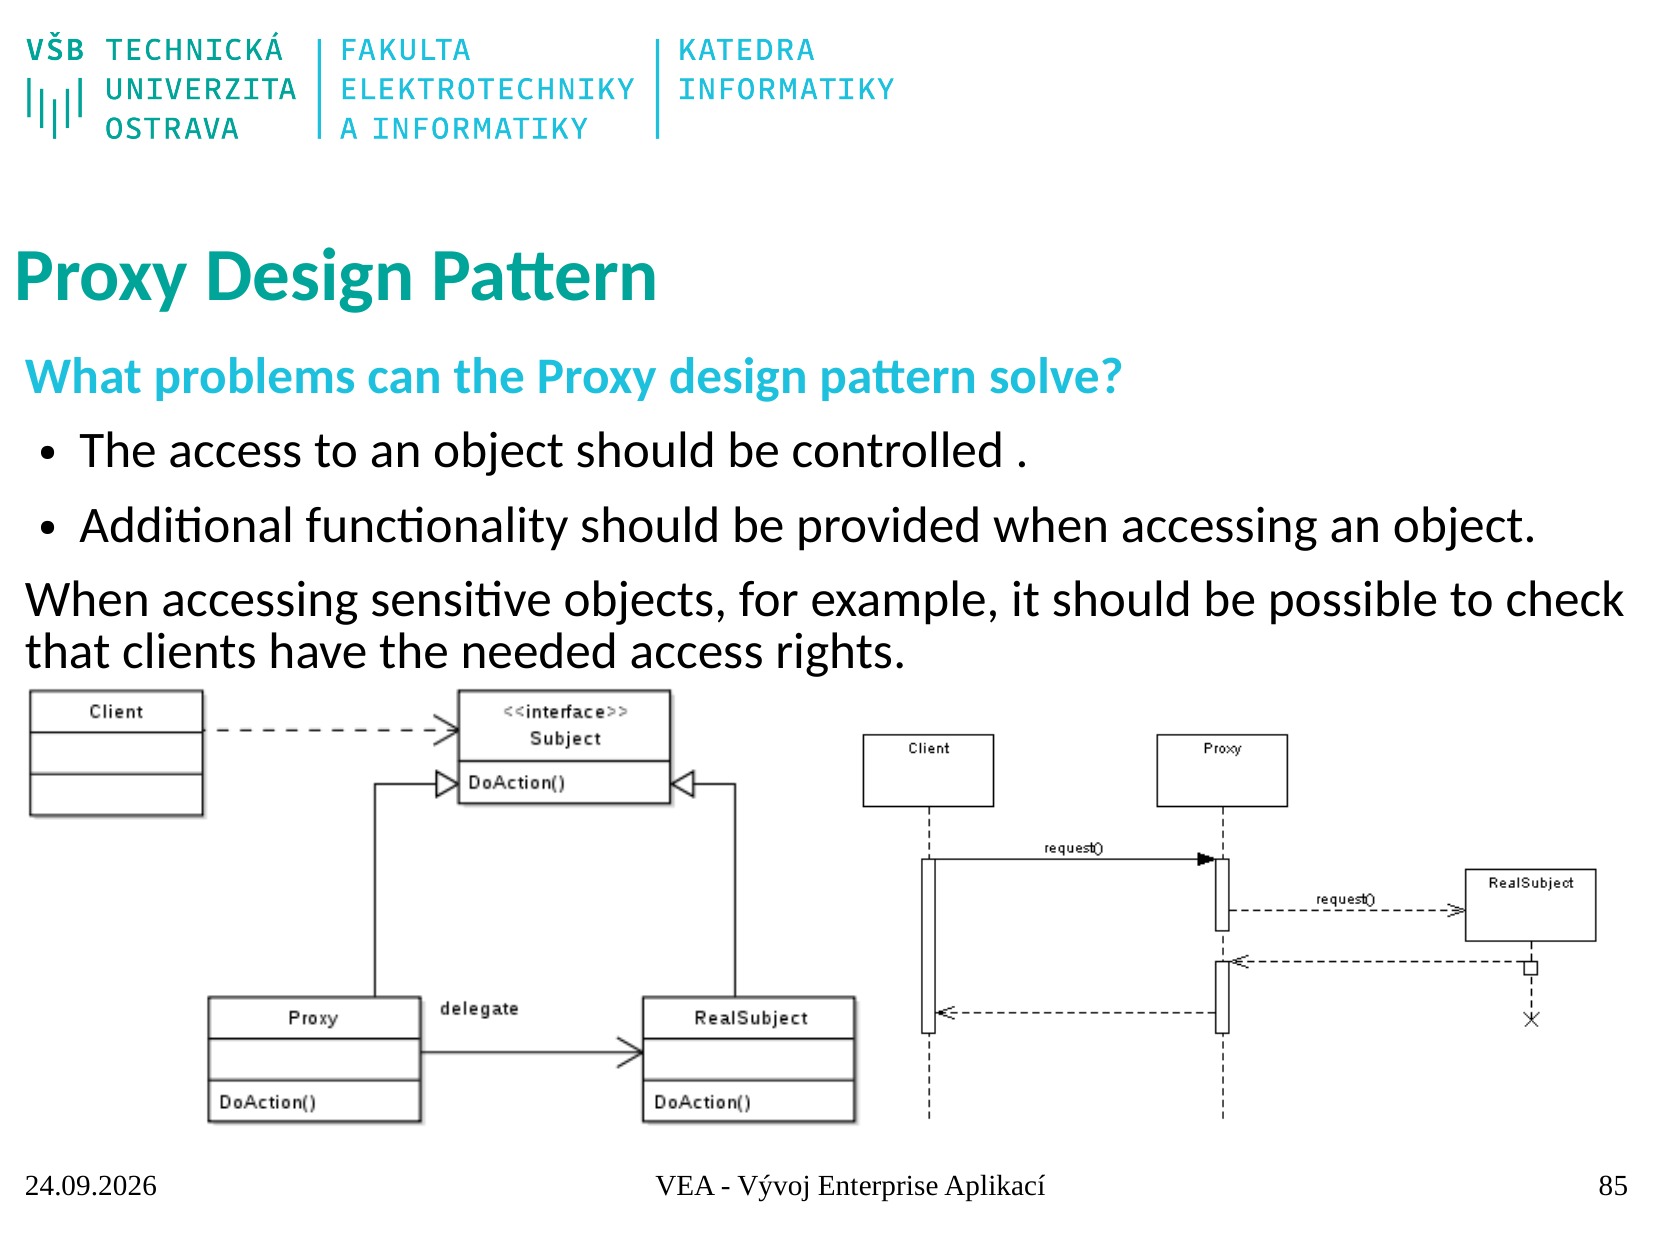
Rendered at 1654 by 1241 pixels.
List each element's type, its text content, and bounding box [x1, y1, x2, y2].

picture [22, 661, 1645, 1130]
title Proxy Design Pattern [14, 165, 1619, 319]
picture [26, 31, 894, 139]
list What problems can the Proxy design pattern solve? The access to an object should be controlled . Additional functionality should be provided when accessing an object. When accessing sensitive objects, for example, it should be possible to check that clients have the needed access rights. [24, 354, 1629, 686]
